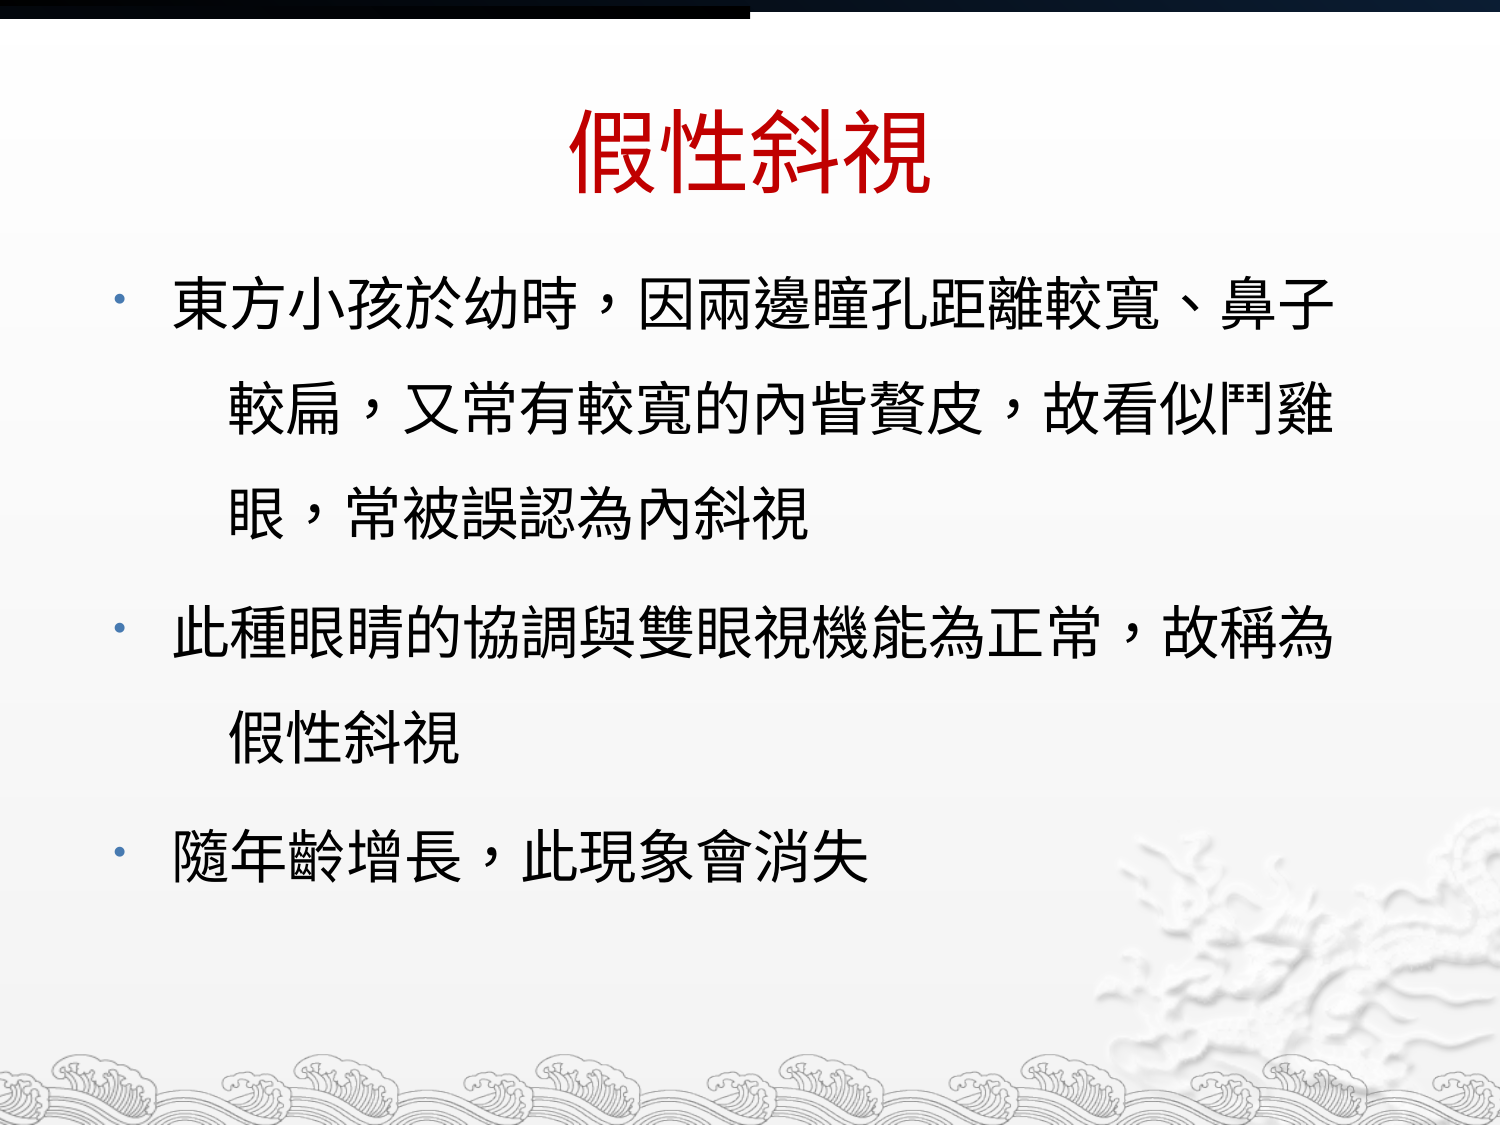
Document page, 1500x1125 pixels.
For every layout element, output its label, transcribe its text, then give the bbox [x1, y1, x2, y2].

title 假性斜視 [112, 87, 1388, 213]
list 東方小孩於幼時，因兩邊瞳孔距離較寬、鼻子較扁，又常有較寬的內眥贅皮，故看似鬥雞眼，常被誤認為內斜視 此種眼睛的協調與雙眼視機能為正常，故稱為假性斜視 隨年齡增長，此現象會消失 [99, 224, 1400, 901]
